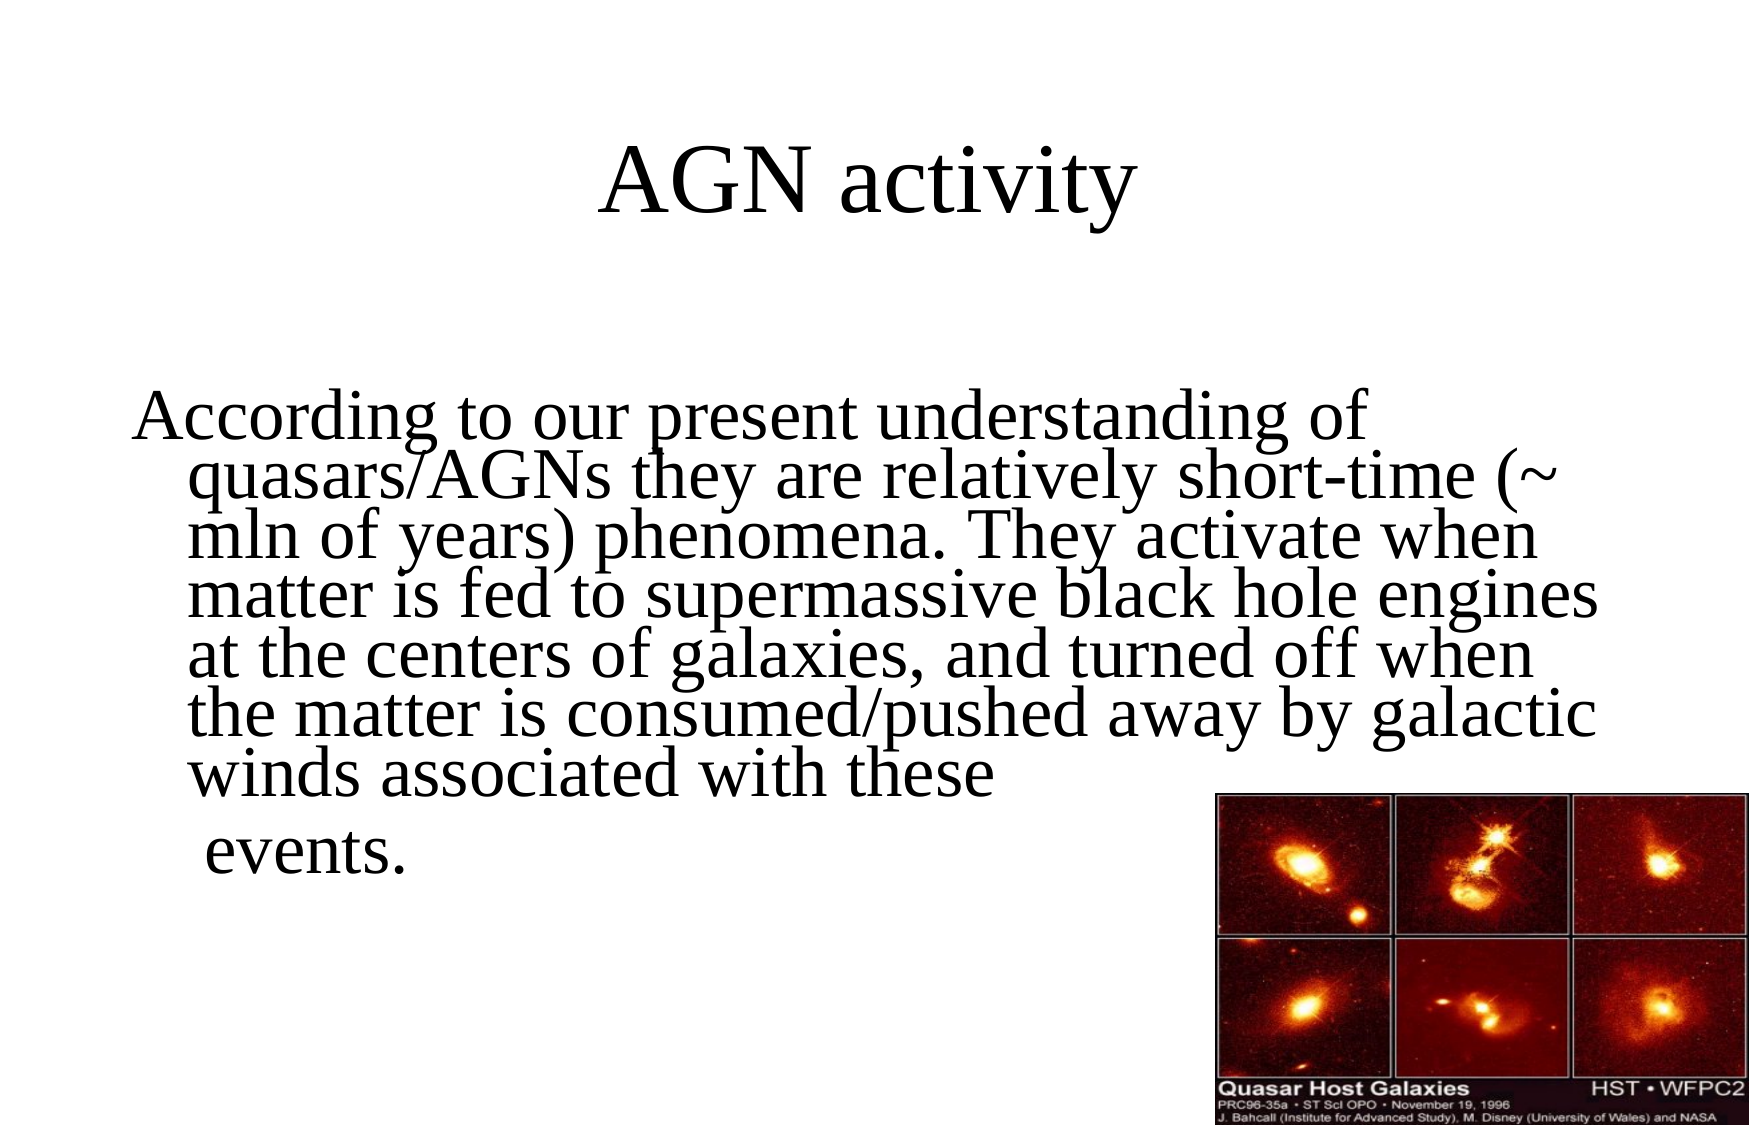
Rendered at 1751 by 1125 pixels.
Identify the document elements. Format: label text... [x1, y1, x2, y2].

title AGN activity [131, 65, 1606, 310]
list According to our present understanding of quasars/AGNs they are relatively short-time (~ mln of years) phenomena. They activate when matter is fed to supermassive black hole engines at the centers of galaxies, and turned off when the matter is consumed/pushed away by galactic winds associated with these events. [131, 324, 1606, 1070]
picture [1215, 793, 1749, 1125]
